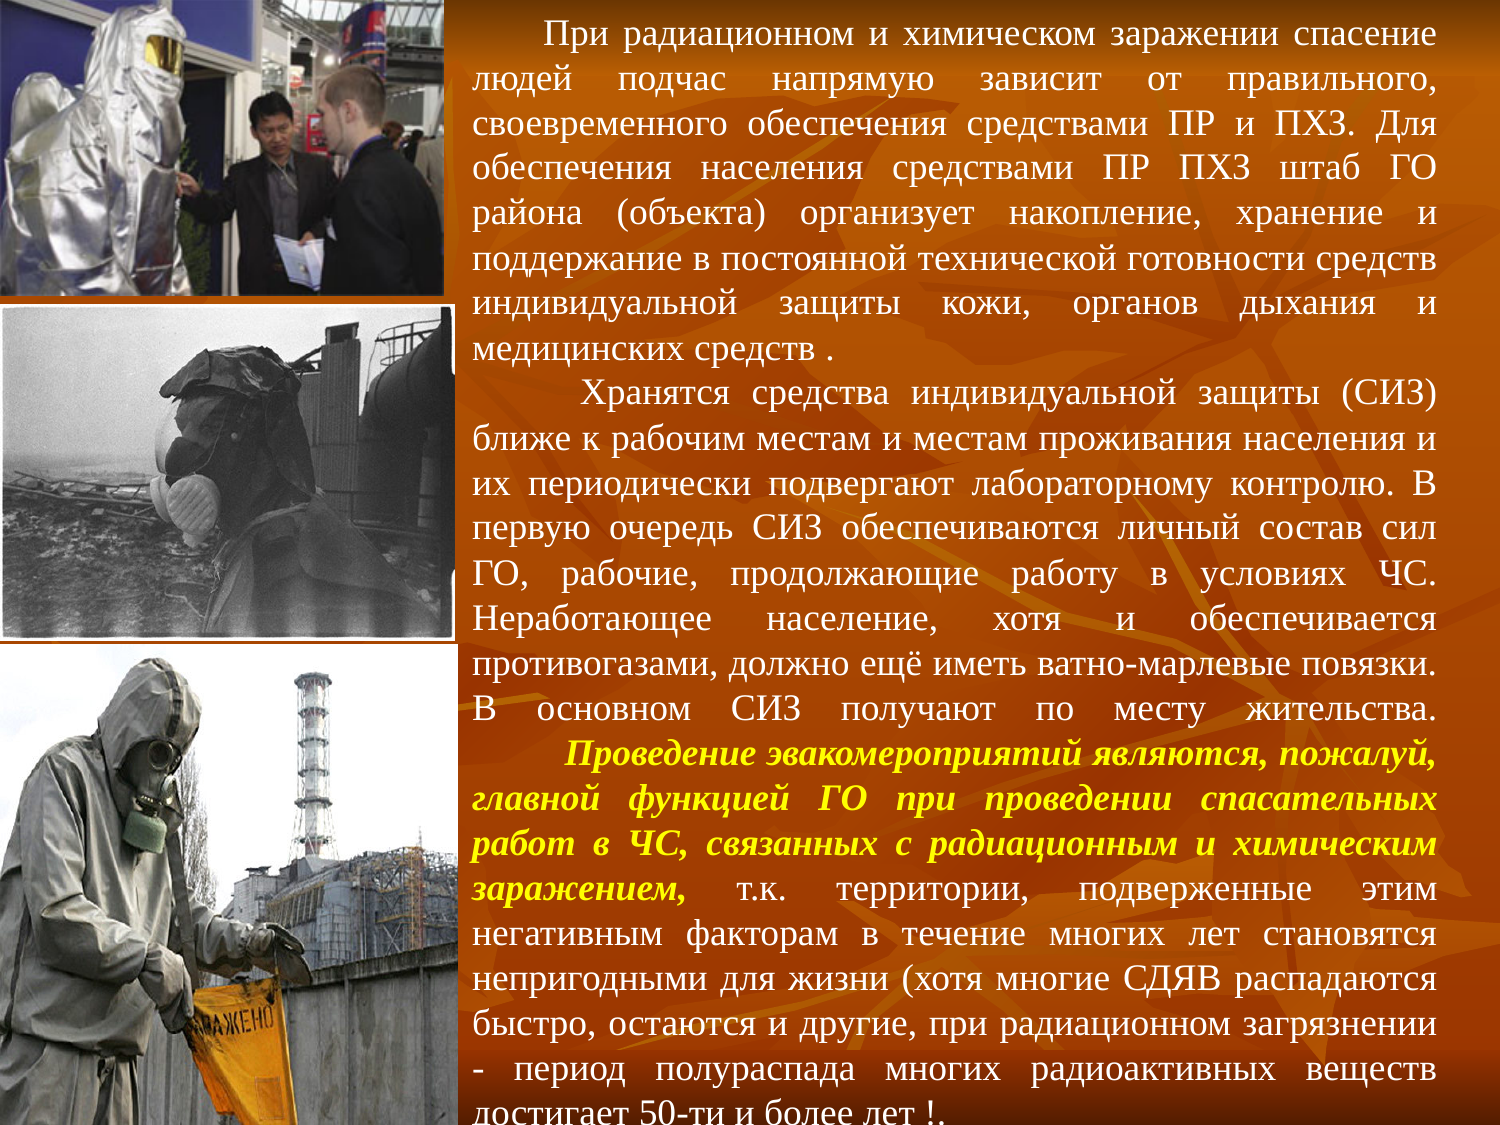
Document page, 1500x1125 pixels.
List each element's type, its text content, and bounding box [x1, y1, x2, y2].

picture [0, 644, 458, 1125]
text_box При радиационном и химическом заражении спасение людей подчас напрямую зависит от правильного, своевременного обеспечения средствами ПР и ПХЗ. Для обеспечения населения средствами ПР ПХЗ штаб ГО района (объекта) организует накопление, хранение и поддержание в постоянной технической готовности средств индивидуальной защиты кожи, органов дыхания и медицинских средств . Хранятся средства индивидуальной защиты (СИЗ) ближе к рабочим местам и местам проживания населения и их периодически подвергают лабораторному контролю. В первую очередь СИЗ обеспечиваются личный состав сил ГО, рабочие, продолжающие работу в условиях ЧС. Неработающее население, хотя и обеспечивается противогазами, должно ещё иметь ватно-марлевые повязки. В основном СИЗ получают по месту жительства. Проведение эвакомероприятий являются, пожалуй, главной функцией ГО при проведении спасательных работ в ЧС, связанных с радиационным и химическим заражением, т.к. территории, подверженные этим негативным факторам в течение многих лет становятся непригодными для жизни (хотя многие СДЯВ распадаются быстро, остаются и другие, при радиационном загрязнении - период полураспада многих радиоактивных веществ достигает 50-ти и более лет !. [457, 0, 1454, 1125]
picture [0, 304, 455, 641]
picture [0, 0, 444, 296]
